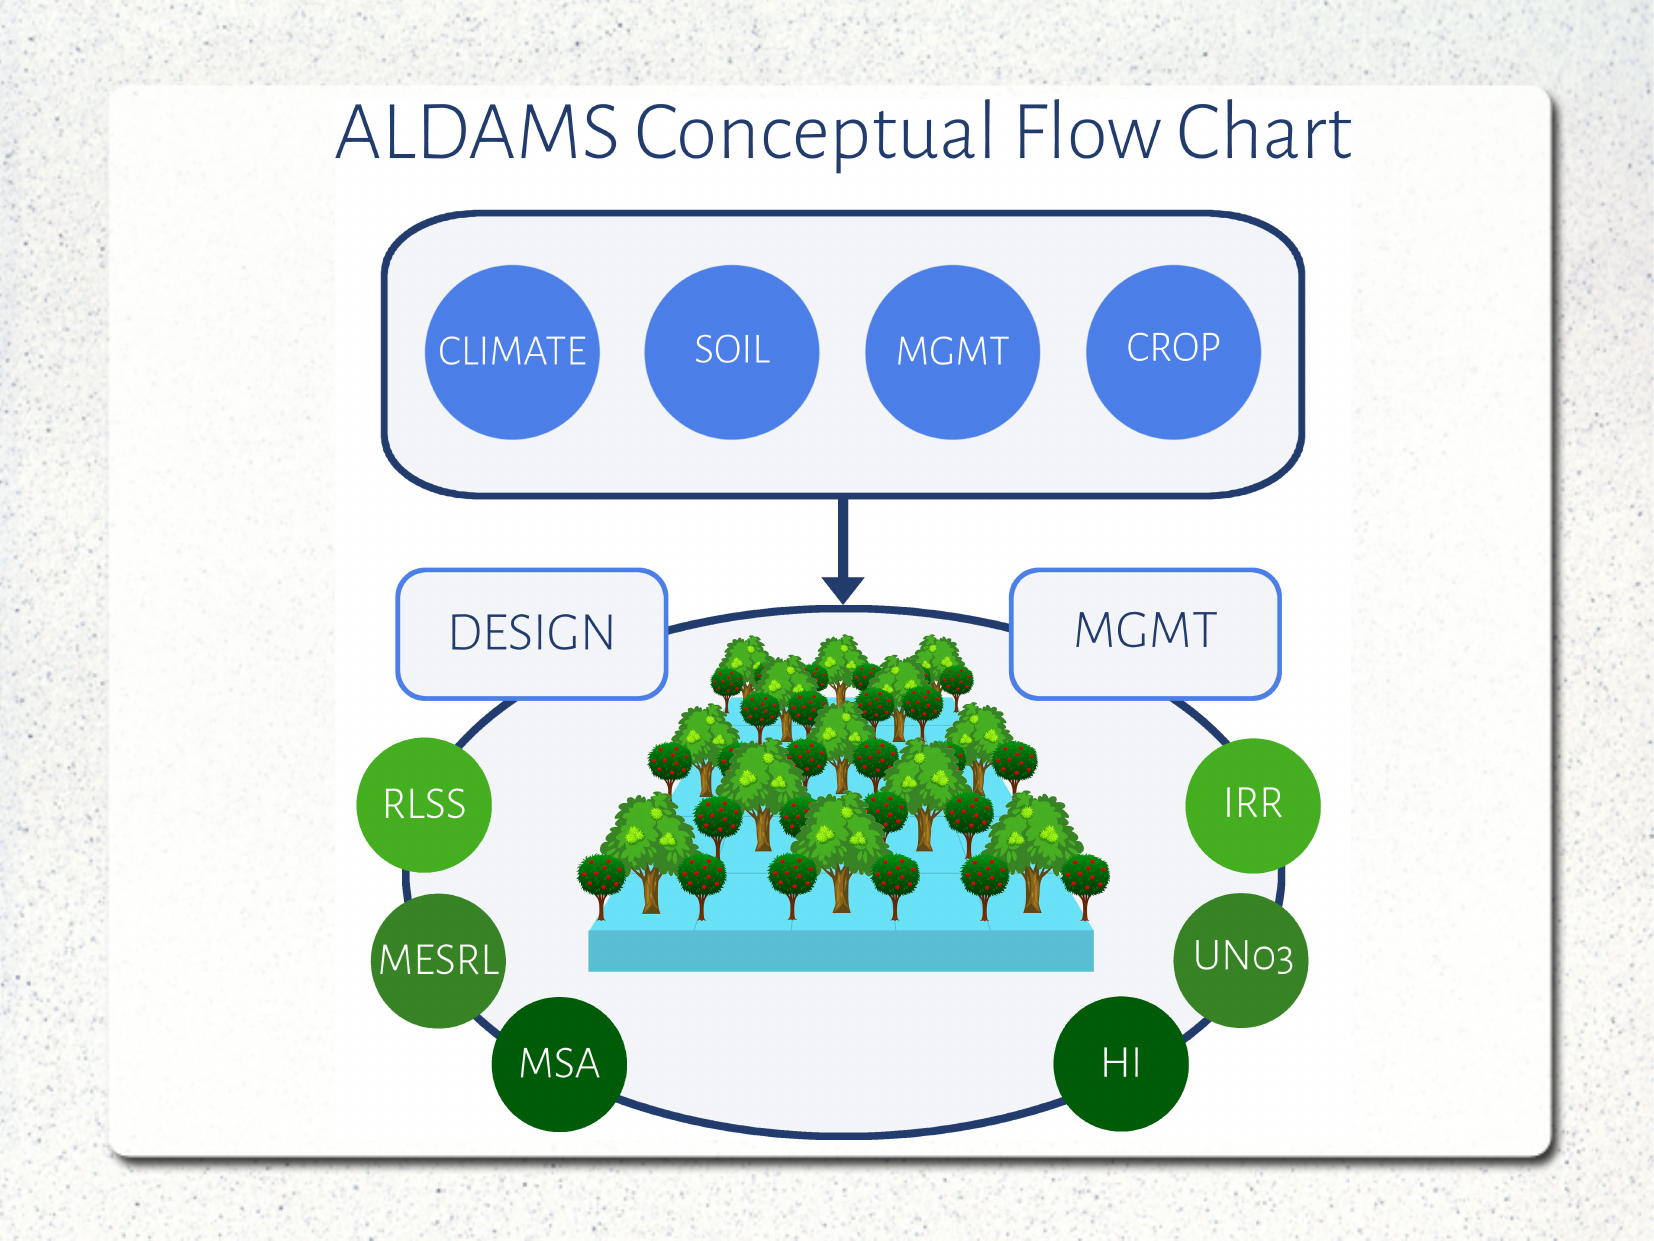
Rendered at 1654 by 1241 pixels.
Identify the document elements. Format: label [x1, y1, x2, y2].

picture [335, 99, 1351, 1141]
